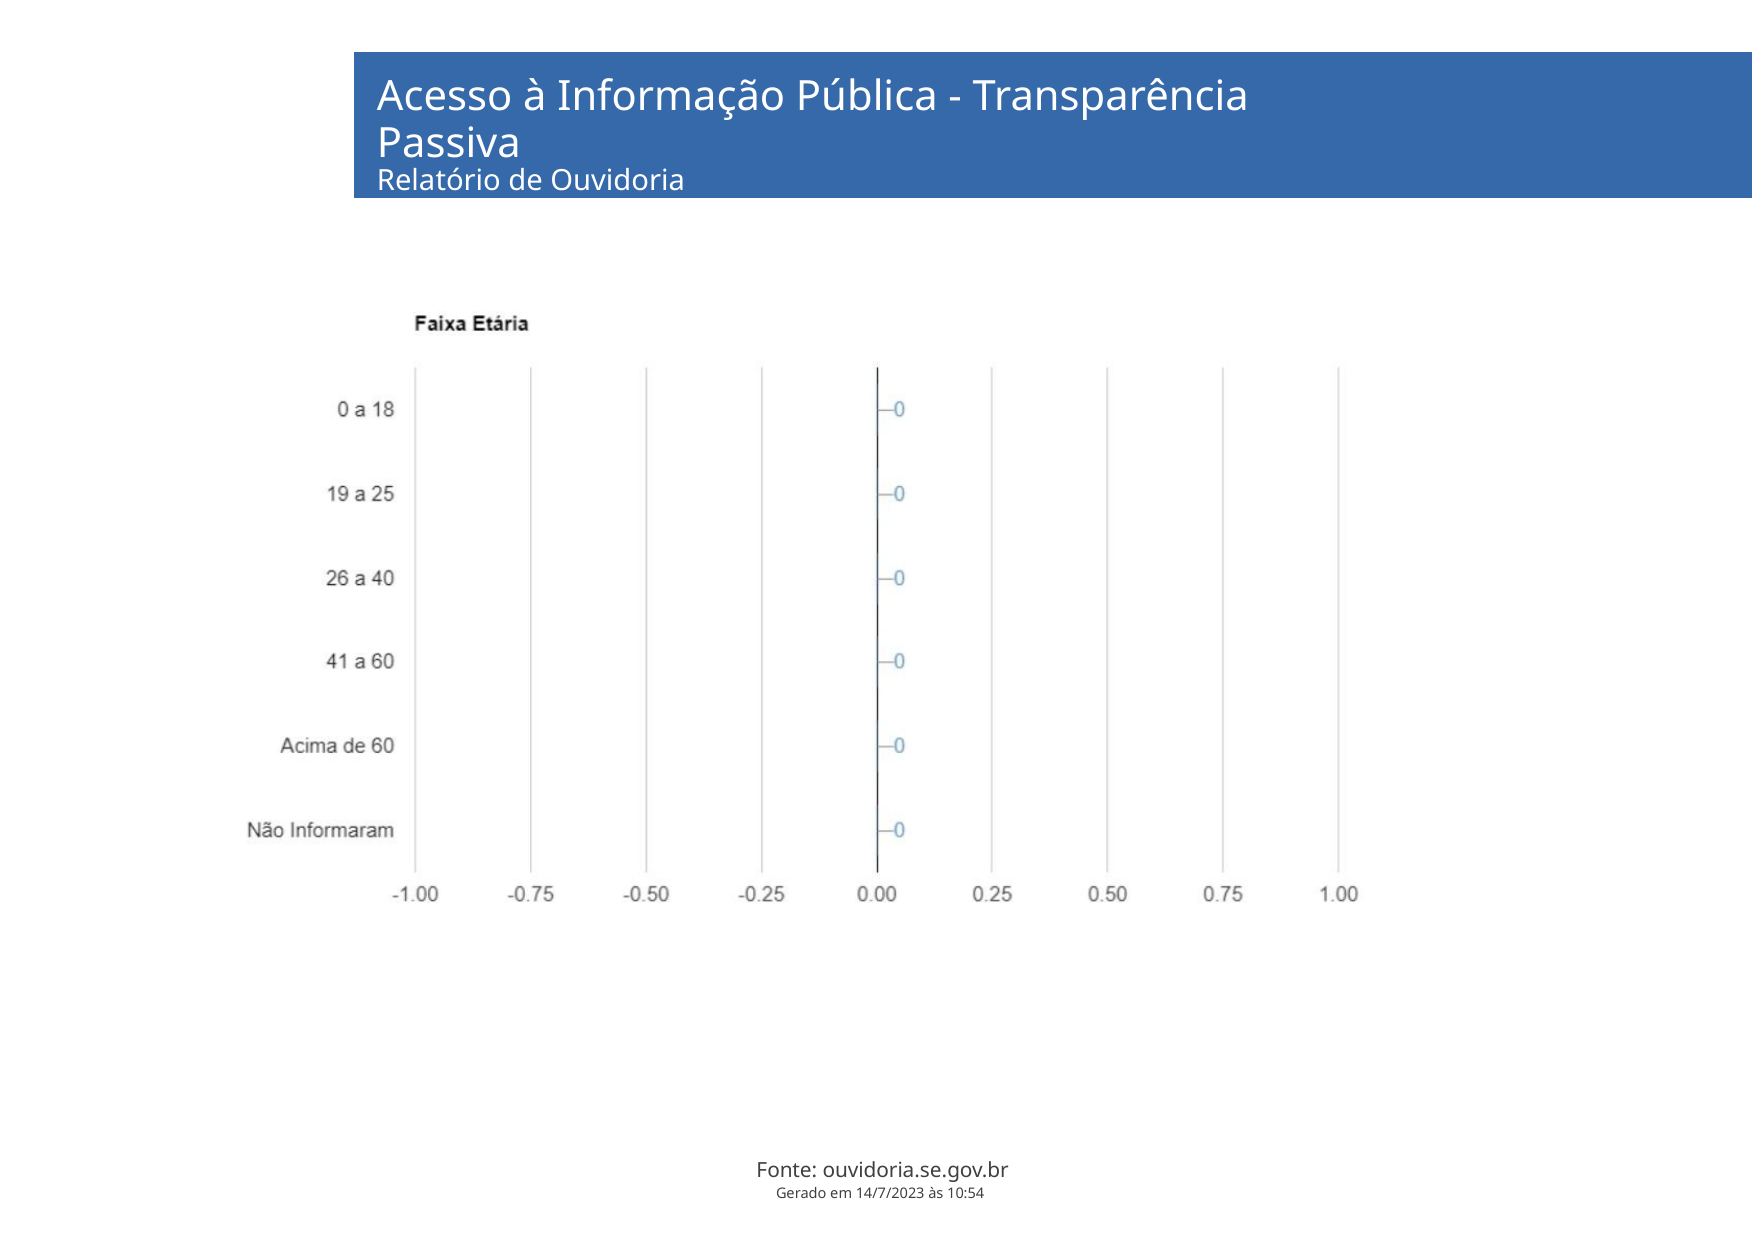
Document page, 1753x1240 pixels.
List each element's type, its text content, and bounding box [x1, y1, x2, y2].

text_box Acesso à Informação Pública - Transparência Passiva Relatório de Ouvidoria EMSETUR - Abril a Abril de 2023 [376, 72, 1403, 228]
text_box Fonte: ouvidoria.se.gov.br Gerado em 14/7/2023 às 10:54 [756, 1158, 1023, 1202]
text_box [354, 52, 1752, 198]
text_box [155, 211, 1599, 1028]
